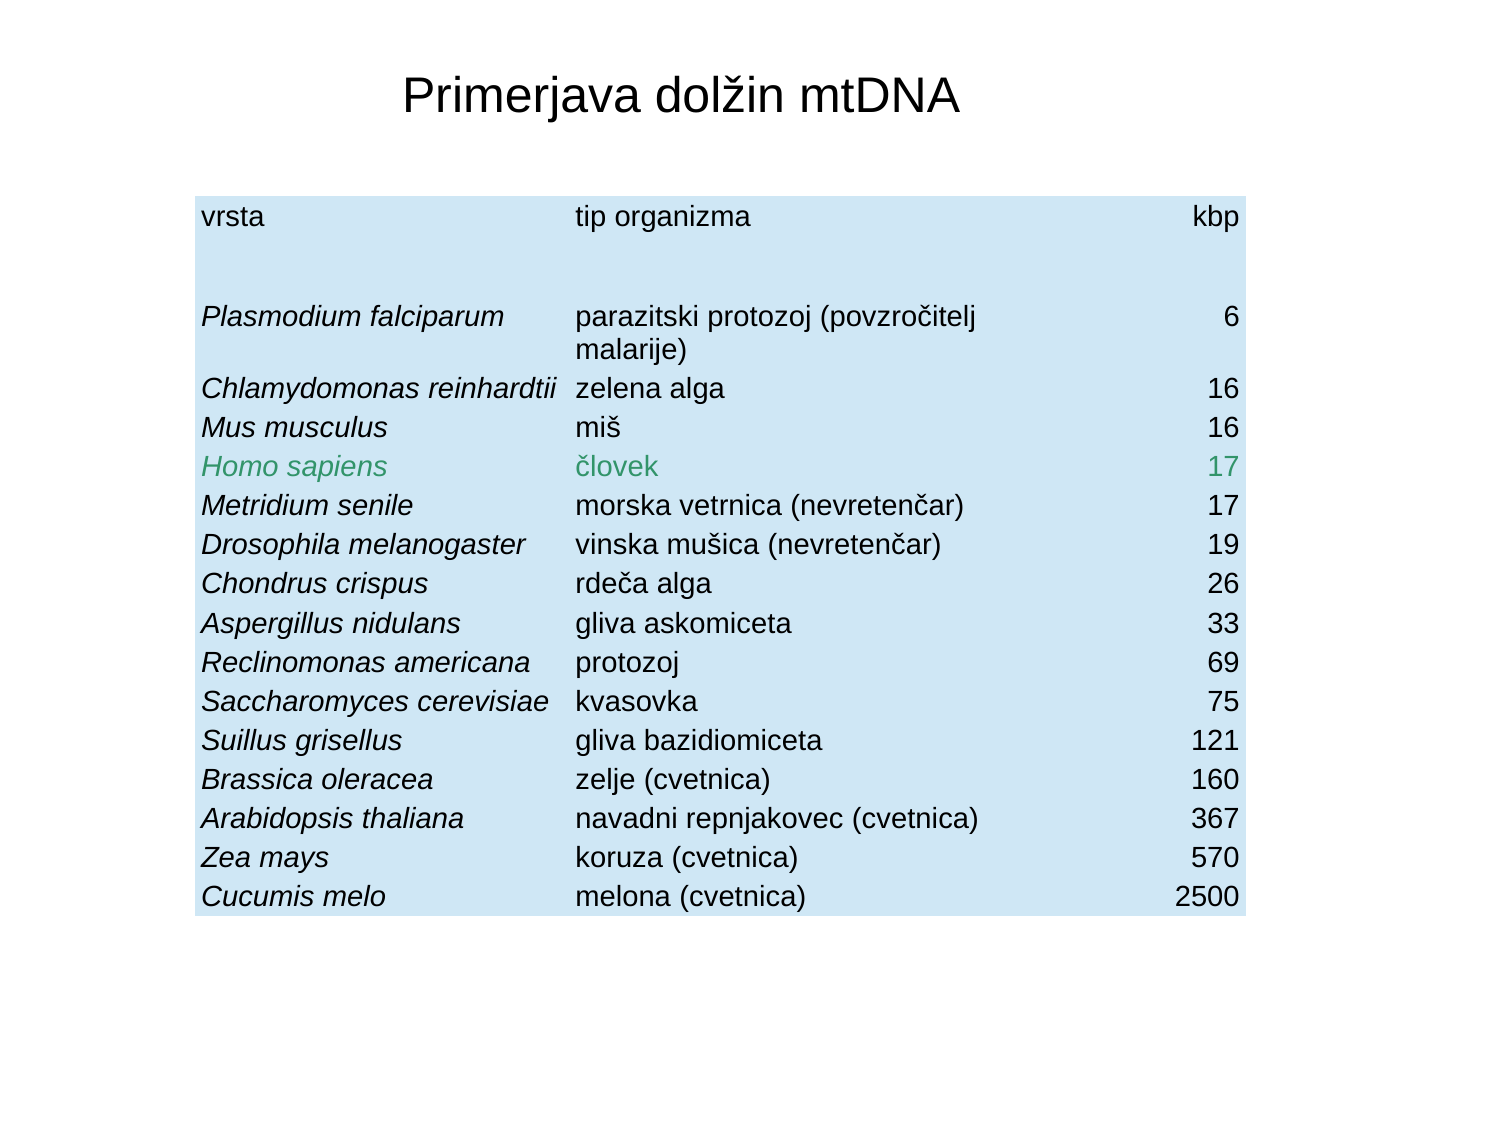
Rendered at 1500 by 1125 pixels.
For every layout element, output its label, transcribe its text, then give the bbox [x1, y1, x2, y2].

table_cell Drosophila melanogaster [195, 525, 569, 564]
table_cell Cucumis melo [195, 877, 569, 916]
table_cell zelena alga [569, 369, 1100, 408]
table_cell Zea mays [195, 838, 569, 877]
table_cell človek [569, 447, 1100, 486]
table_cell 26 [1100, 564, 1246, 603]
table_header kbp [944, 196, 1246, 235]
table_cell 33 [1100, 603, 1246, 643]
table_cell protozoj [569, 643, 1100, 682]
table_cell Arabidopsis thaliana [195, 799, 569, 838]
table_cell Saccharomyces cerevisiae [195, 682, 569, 721]
table_cell 6 [1100, 297, 1246, 369]
table_cell vinska mušica (nevretenčar) [569, 525, 1100, 564]
table_cell 17 [1100, 486, 1246, 525]
table_cell zelje (cvetnica) [569, 760, 1100, 799]
table_cell Brassica oleracea [195, 760, 569, 799]
table_cell gliva bazidiomiceta [569, 721, 1100, 760]
table_cell 16 [1100, 369, 1246, 408]
table_cell Homo sapiens [195, 447, 569, 486]
table_cell Aspergillus nidulans [195, 603, 569, 643]
table_cell parazitski protozoj (povzročitelj malarije) [569, 297, 1100, 369]
table_cell 69 [1100, 643, 1246, 682]
table_cell melona (cvetnica) [569, 877, 1100, 916]
table_cell 121 [1100, 721, 1246, 760]
table_cell kvasovka [569, 682, 1100, 721]
table_cell morska vetrnica (nevretenčar) [569, 486, 1100, 525]
table_cell Suillus grisellus [195, 721, 569, 760]
table_cell Chlamydomonas reinhardtii [195, 369, 569, 408]
table_cell 160 [1100, 760, 1246, 799]
table_cell Mus musculus [195, 408, 569, 447]
text_box Primerjava dolžin mtDNA [387, 54, 976, 130]
table_cell 17 [1100, 447, 1246, 486]
table_cell 16 [1100, 408, 1246, 447]
table_cell 2500 [1100, 877, 1246, 916]
table_cell rdeča alga [569, 564, 1100, 603]
table_cell miš [569, 408, 1100, 447]
table_cell Reclinomonas americana [195, 643, 569, 682]
table_cell koruza (cvetnica) [569, 838, 1100, 877]
table_cell navadni repnjakovec (cvetnica) [569, 799, 1100, 838]
table_cell 367 [1100, 799, 1246, 838]
table_cell 19 [1100, 525, 1246, 564]
table_cell 570 [1100, 838, 1246, 877]
table_cell [195, 235, 1246, 297]
table_cell gliva askomiceta [569, 603, 1100, 643]
table_cell Metridium senile [195, 486, 569, 525]
table_cell 75 [1100, 682, 1246, 721]
table_cell Chondrus crispus [195, 564, 569, 603]
table_header vrsta [195, 196, 569, 235]
table_cell Plasmodium falciparum [195, 297, 569, 369]
table_header tip organizma [569, 196, 944, 235]
